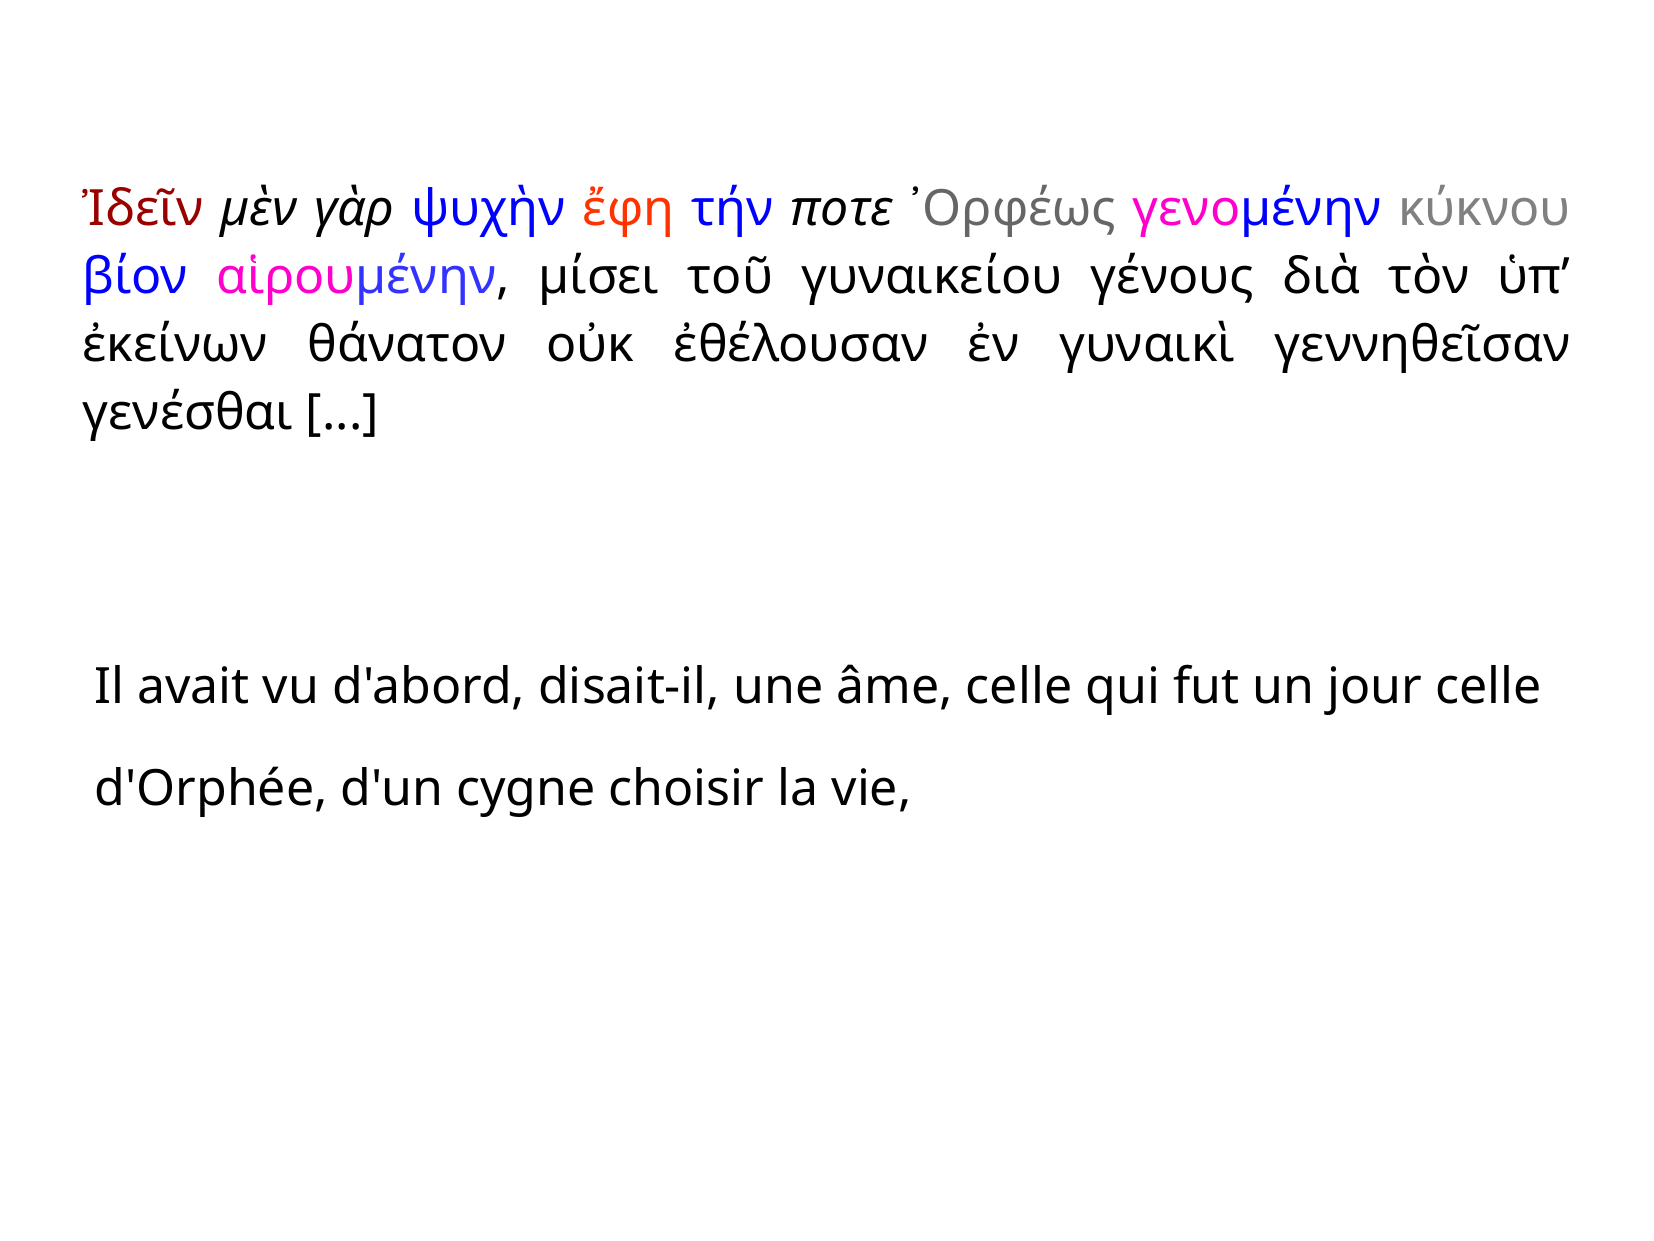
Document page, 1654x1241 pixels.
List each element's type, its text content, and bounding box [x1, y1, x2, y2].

list Il avait vu d'abord, disait-il, une âme, celle qui fut un jour celle d'Orphée, d'un cygne choisir la vie, [94, 615, 1583, 1146]
title Ἰδεῖν μὲν γὰρ ψυχὴν ἔφη τήν ποτε ᾿Ορφέως γενομένην κύκνου βίον αἱρουμένην, μίσει τοῦ γυναικείου γένους διὰ τὸν ὑπ’ ἐκείνων θάνατον οὐκ ἐθέλουσαν ἐν γυναικὶ γεννηθεῖσαν γενέσθαι [...] [82, 49, 1571, 567]
